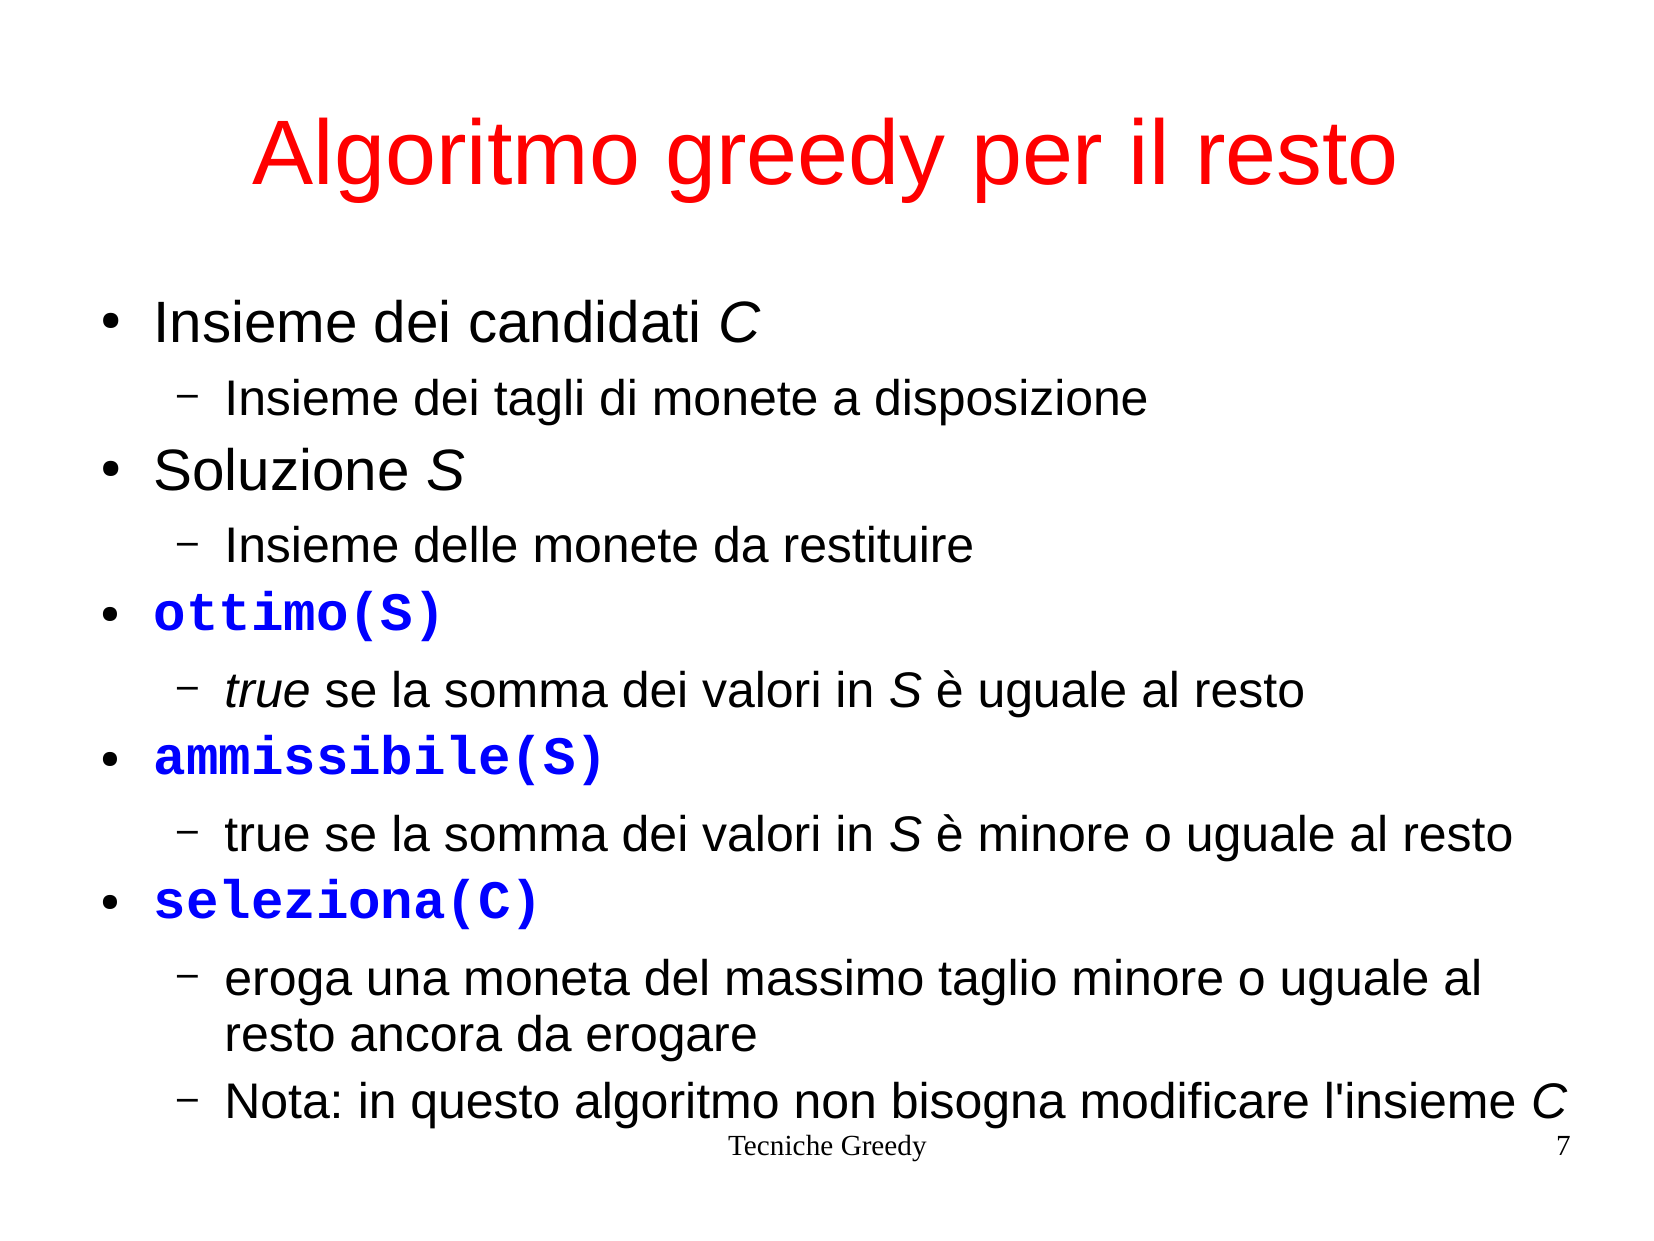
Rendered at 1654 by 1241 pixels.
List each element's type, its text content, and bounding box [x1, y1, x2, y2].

title Algoritmo greedy per il resto [82, 49, 1571, 257]
list Insieme dei candidati C Insieme dei tagli di monete a disposizione Soluzione S Insieme delle monete da restituire ottimo(S) true se la somma dei valori in S è uguale al resto ammissibile(S) true se la somma dei valori in S è minore o uguale al resto seleziona(C) eroga una moneta del massimo taglio minore o uguale al resto ancora da erogare Nota: in questo algoritmo non bisogna modificare l'insieme C [82, 290, 1571, 1135]
